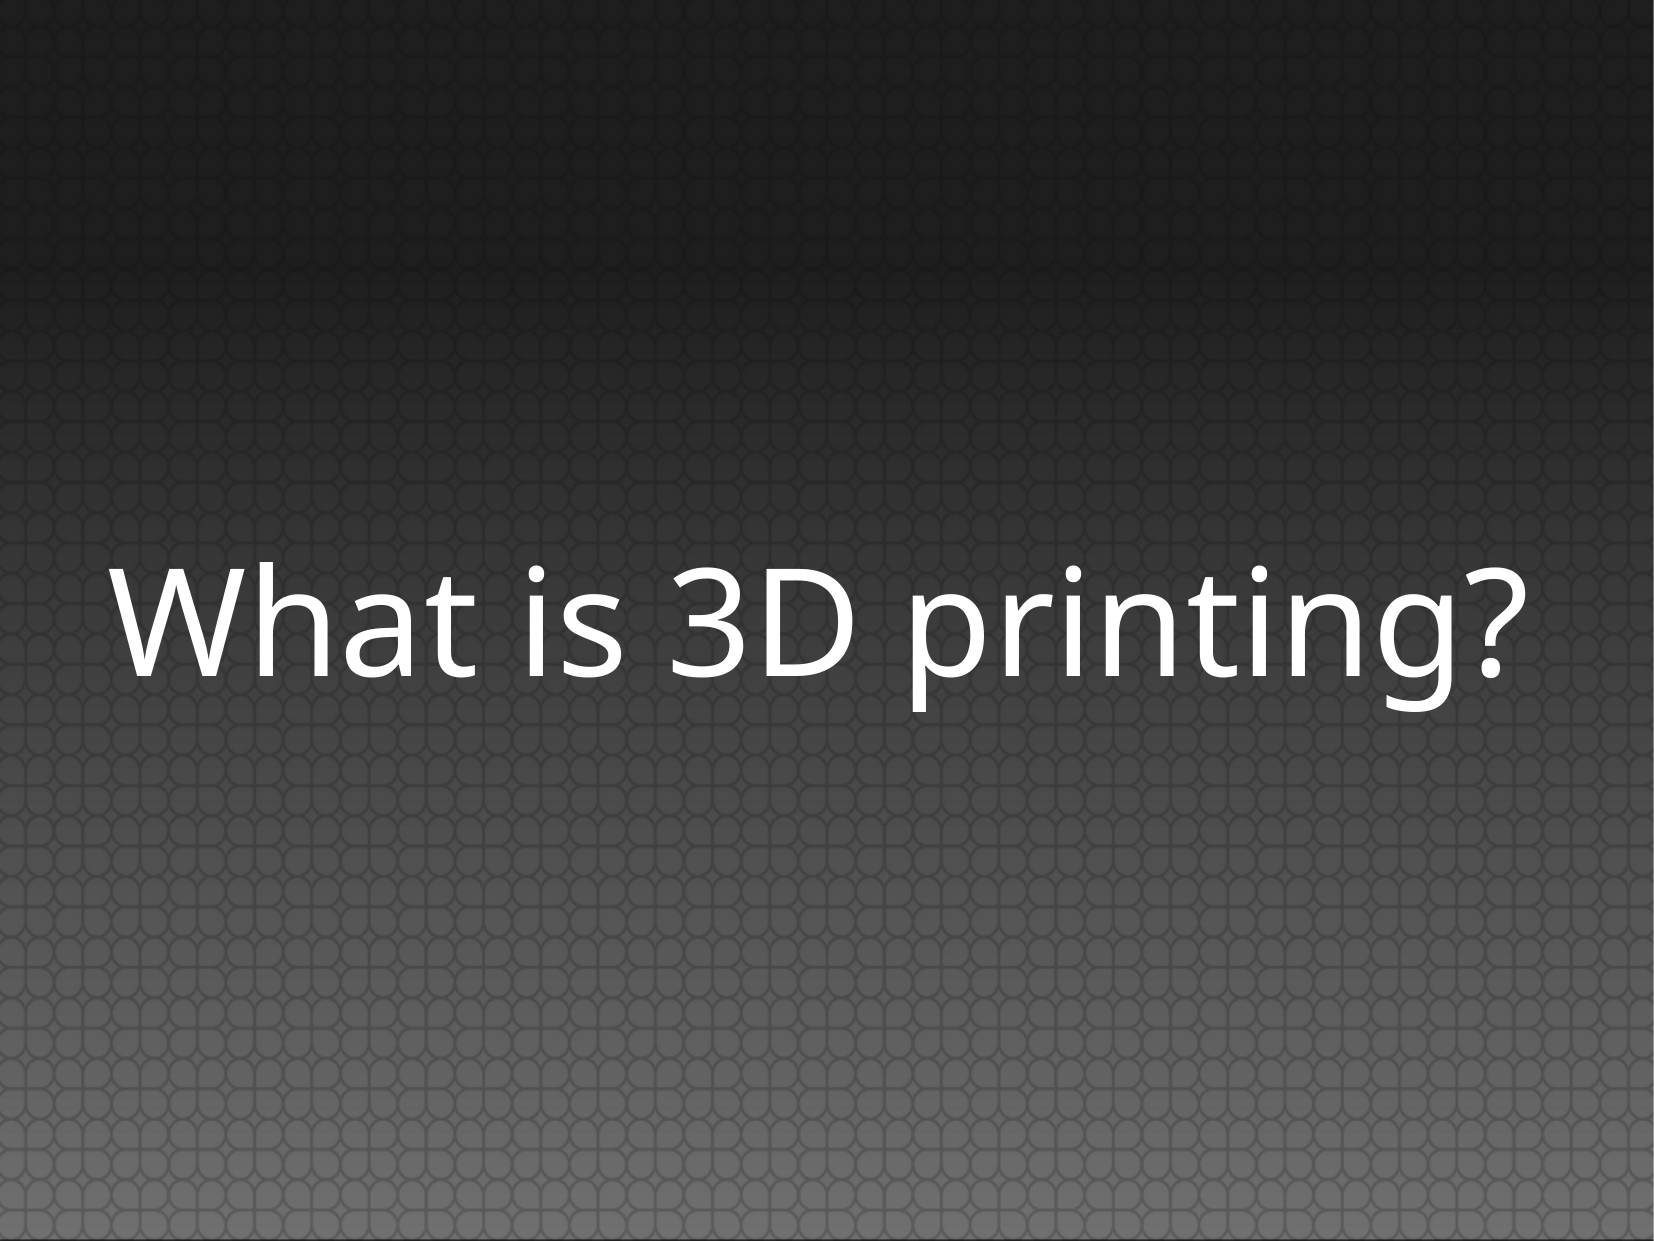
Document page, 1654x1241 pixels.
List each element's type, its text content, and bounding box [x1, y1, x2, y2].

picture [0, 0, 1654, 1241]
title What is 3D printing? [75, 444, 1564, 794]
